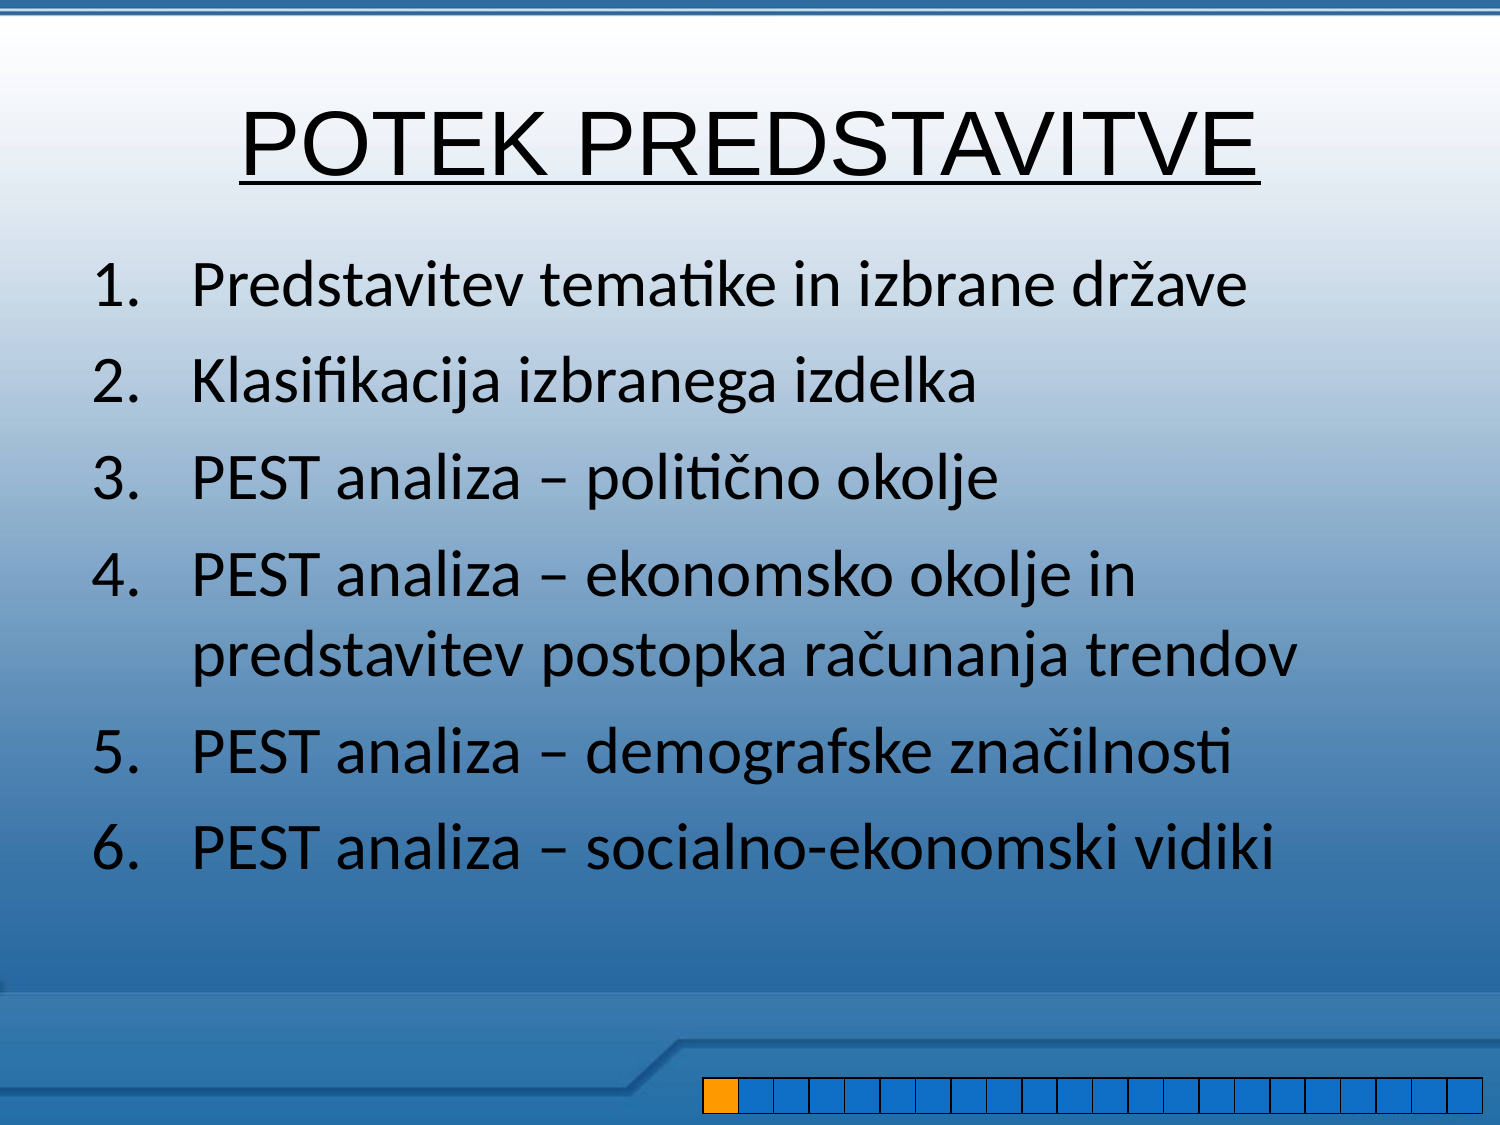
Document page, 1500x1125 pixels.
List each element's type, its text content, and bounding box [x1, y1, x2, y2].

picture [0, 0, 1500, 1125]
list Predstavitev tematike in izbrane države Klasifikacija izbranega izdelka PEST analiza – politično okolje PEST analiza – ekonomsko okolje in predstavitev postopka računanja trendov PEST analiza – demografske značilnosti PEST analiza – socialno-ekonomski vidiki [76, 231, 1447, 975]
title POTEK PREDSTAVITVE [75, 45, 1426, 233]
text_box [702, 1077, 1483, 1114]
